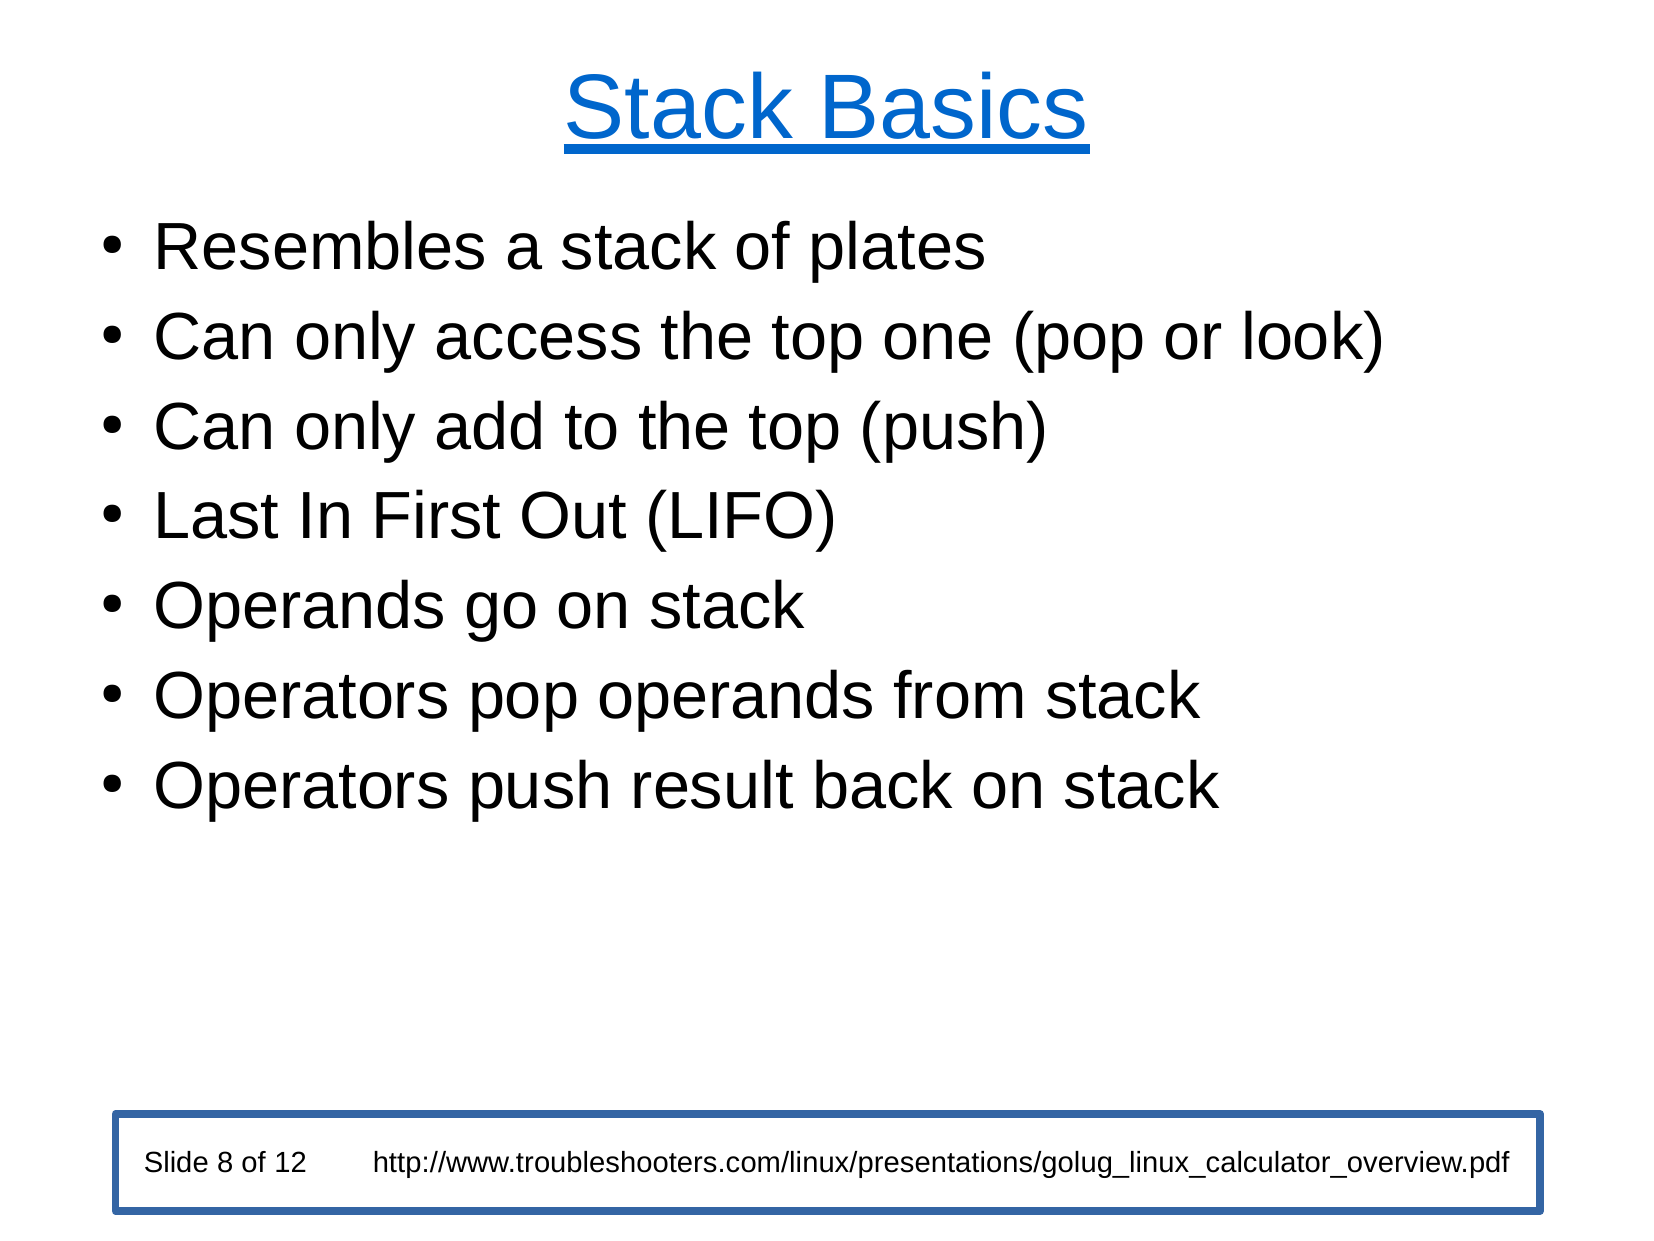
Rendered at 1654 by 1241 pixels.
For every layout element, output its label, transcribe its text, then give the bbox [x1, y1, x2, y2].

list Resembles a stack of plates Can only access the top one (pop or look) Can only add to the top (push) Last In First Out (LIFO) Operands go on stack Operators pop operands from stack Operators push result back on stack [82, 209, 1571, 1216]
text_box Slide <number> of 12 http://www.troubleshooters.com/linux/presentations/golug_linux_calculator_overview.pdf [115, 1113, 1541, 1212]
title Stack Basics [82, 49, 1571, 166]
